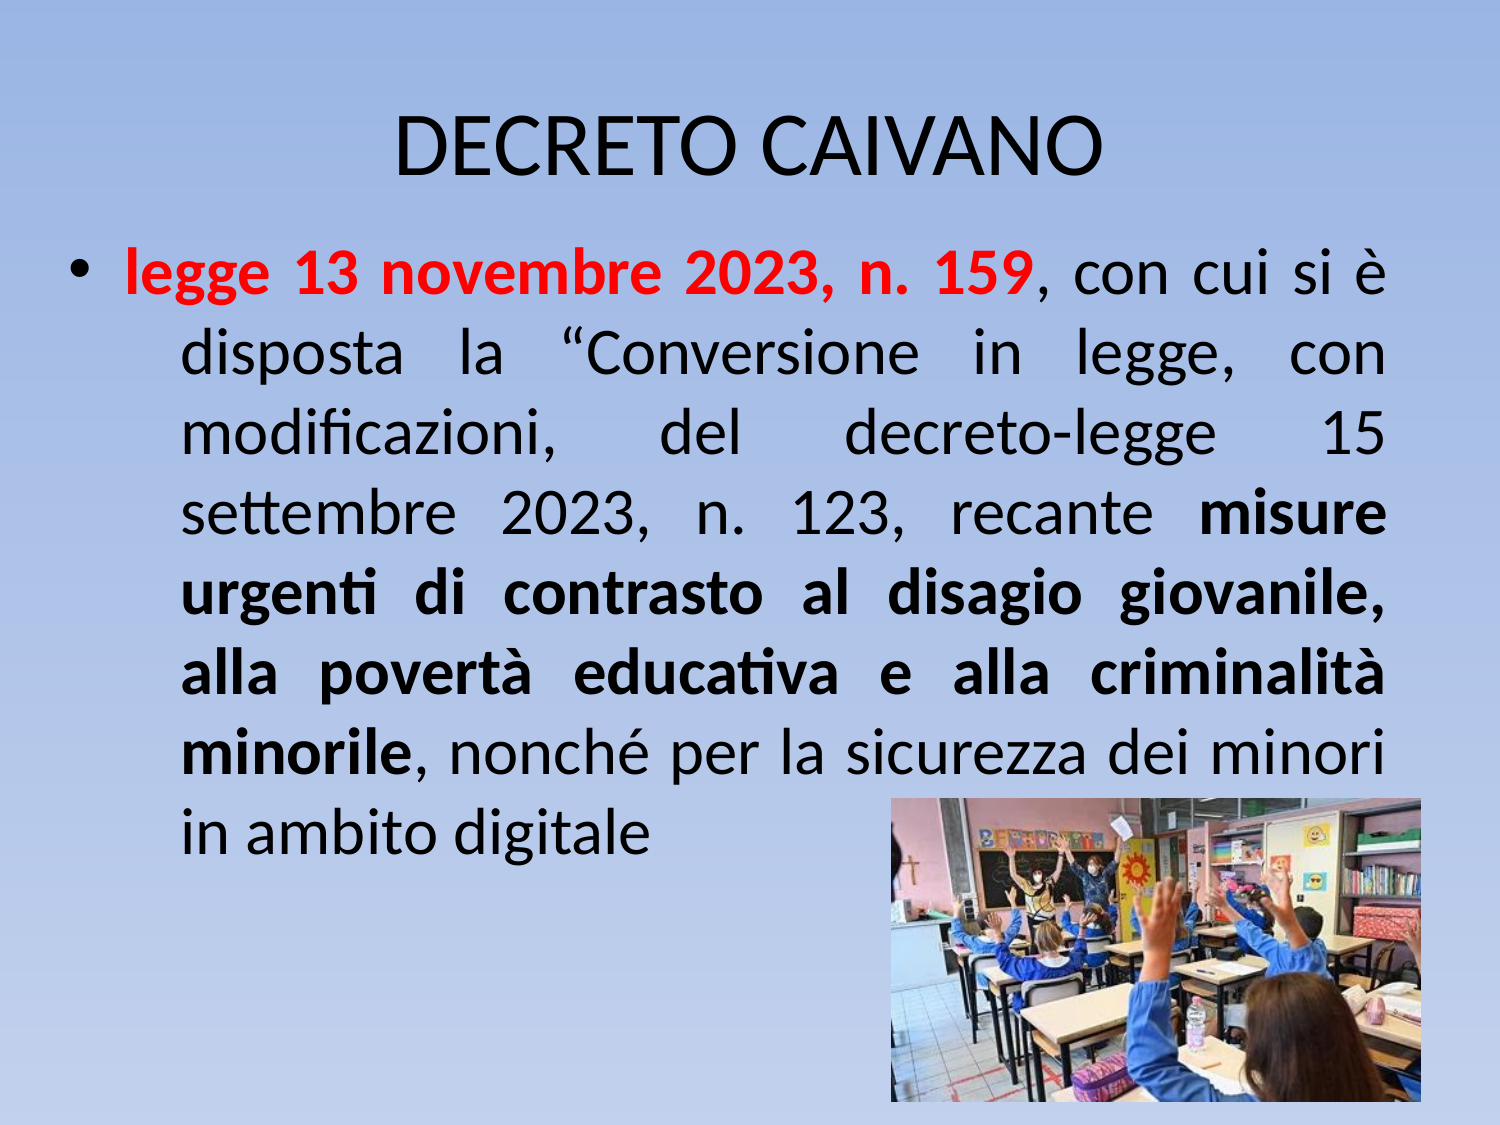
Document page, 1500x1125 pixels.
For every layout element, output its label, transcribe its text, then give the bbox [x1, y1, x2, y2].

title DECRETO CAIVANO [75, 45, 1426, 233]
picture [891, 798, 1421, 1102]
list legge 13 novembre 2023, n. 159, con cui si è disposta la “Conversione in legge, con modificazioni, del decreto-legge 15 settembre 2023, n. 123, recante misure urgenti di contrasto al disagio giovanile, alla povertà educativa e alla criminalità minorile, nonché per la sicurezza dei minori in ambito digitale [53, 219, 1404, 963]
